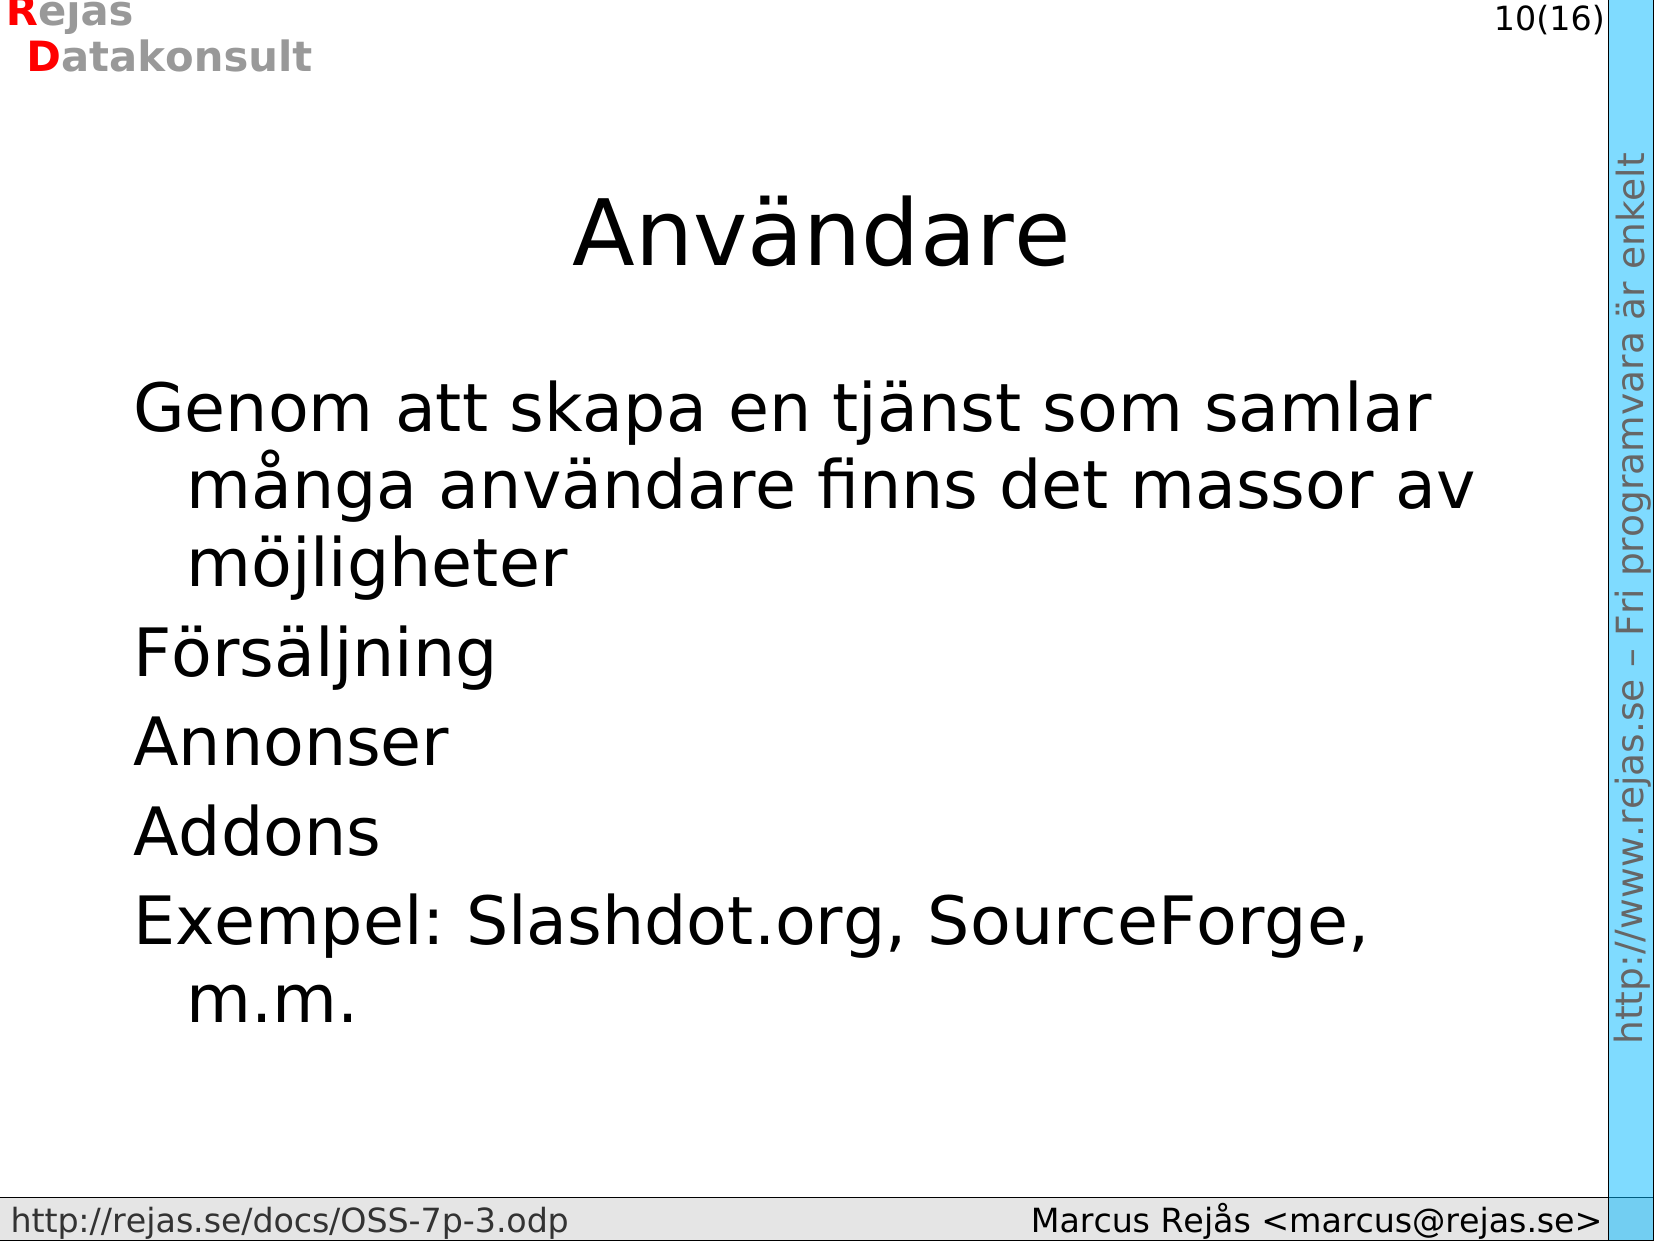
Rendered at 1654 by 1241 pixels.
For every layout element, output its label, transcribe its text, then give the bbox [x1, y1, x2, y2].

list Genom att skapa en tjänst som samlar många användare finns det massor av möjligheter Försäljning Annonser Addons Exempel: Slashdot.org, SourceForge, m.m. [115, 368, 1528, 1165]
title Användare [115, 130, 1528, 338]
